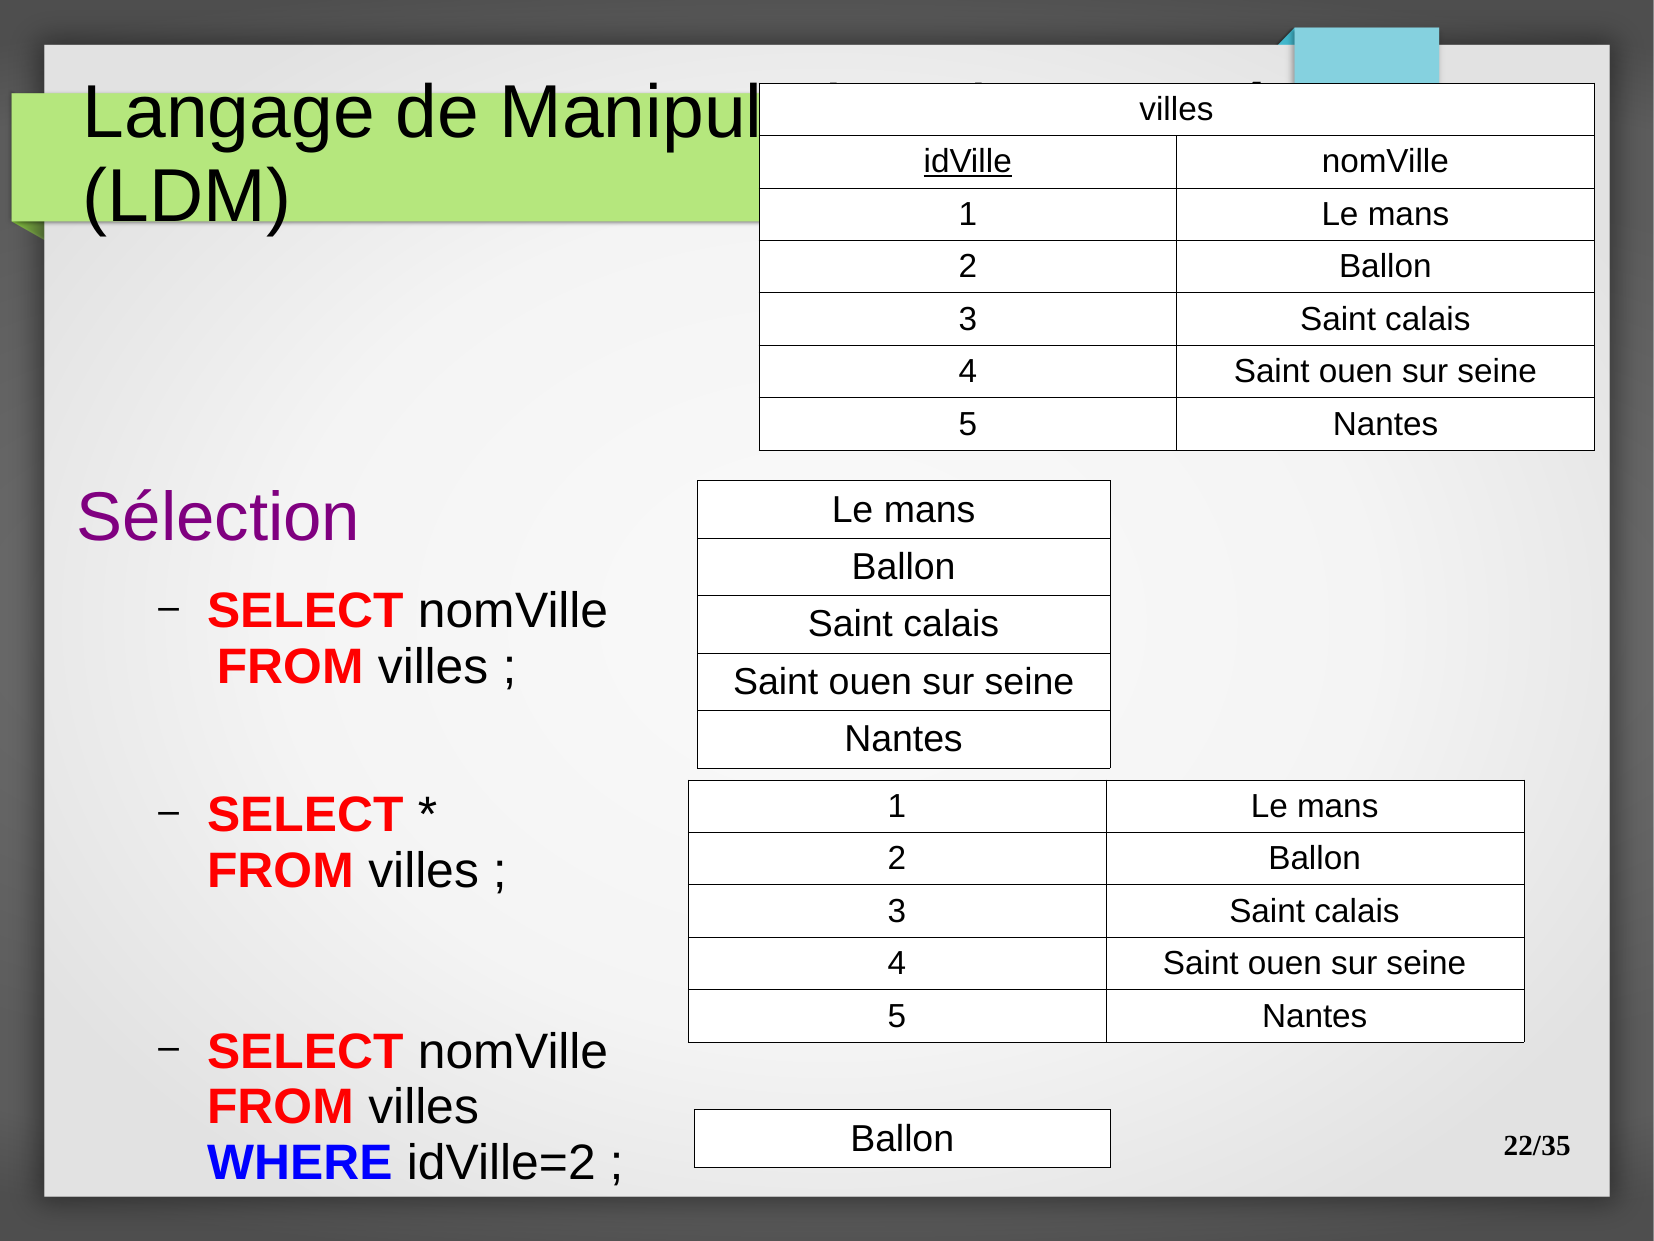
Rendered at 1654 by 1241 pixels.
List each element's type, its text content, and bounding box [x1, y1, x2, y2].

table_cell Saint ouen sur seine [1107, 938, 1524, 989]
table_header Le mans [1107, 781, 1524, 832]
table_cell 2 [760, 241, 1176, 292]
table_cell 4 [689, 938, 1106, 989]
table_cell Nantes [698, 711, 1110, 768]
table_cell Saint calais [1107, 885, 1524, 937]
table_header 1 [689, 781, 1106, 832]
table_header Le mans [698, 481, 1110, 538]
table_cell Nantes [1177, 398, 1594, 450]
table_cell Saint ouen sur seine [698, 654, 1110, 710]
title Langage de Manipulation de Données (LDM) [82, 49, 1571, 257]
table_cell idVille [760, 136, 1176, 188]
table_cell Saint ouen sur seine [1177, 346, 1594, 397]
table_cell 1 [760, 189, 1176, 240]
table_cell Le mans [1177, 189, 1594, 240]
table_cell Ballon [1107, 833, 1524, 884]
table_cell 4 [760, 346, 1176, 397]
table_cell Saint calais [698, 596, 1110, 653]
table_cell nomVille [1177, 136, 1594, 188]
table_cell 2 [689, 833, 1106, 884]
table_cell 5 [760, 398, 1176, 450]
table_cell Saint calais [1177, 293, 1594, 345]
table_cell Ballon [698, 539, 1110, 595]
picture [0, 0, 1654, 1241]
table_cell Nantes [1107, 990, 1524, 1042]
table_header Ballon [695, 1110, 1110, 1167]
table_header villes [760, 84, 1594, 135]
table_cell Ballon [1177, 241, 1594, 292]
list Sélection SELECT nomVille FROM villes ; SELECT * FROM villes ; SELECT nomVille FROM villes WHERE idVille=2 ; [76, 478, 1565, 1198]
table_cell 3 [689, 885, 1106, 937]
table_cell 5 [689, 990, 1106, 1042]
table_cell 3 [760, 293, 1176, 345]
